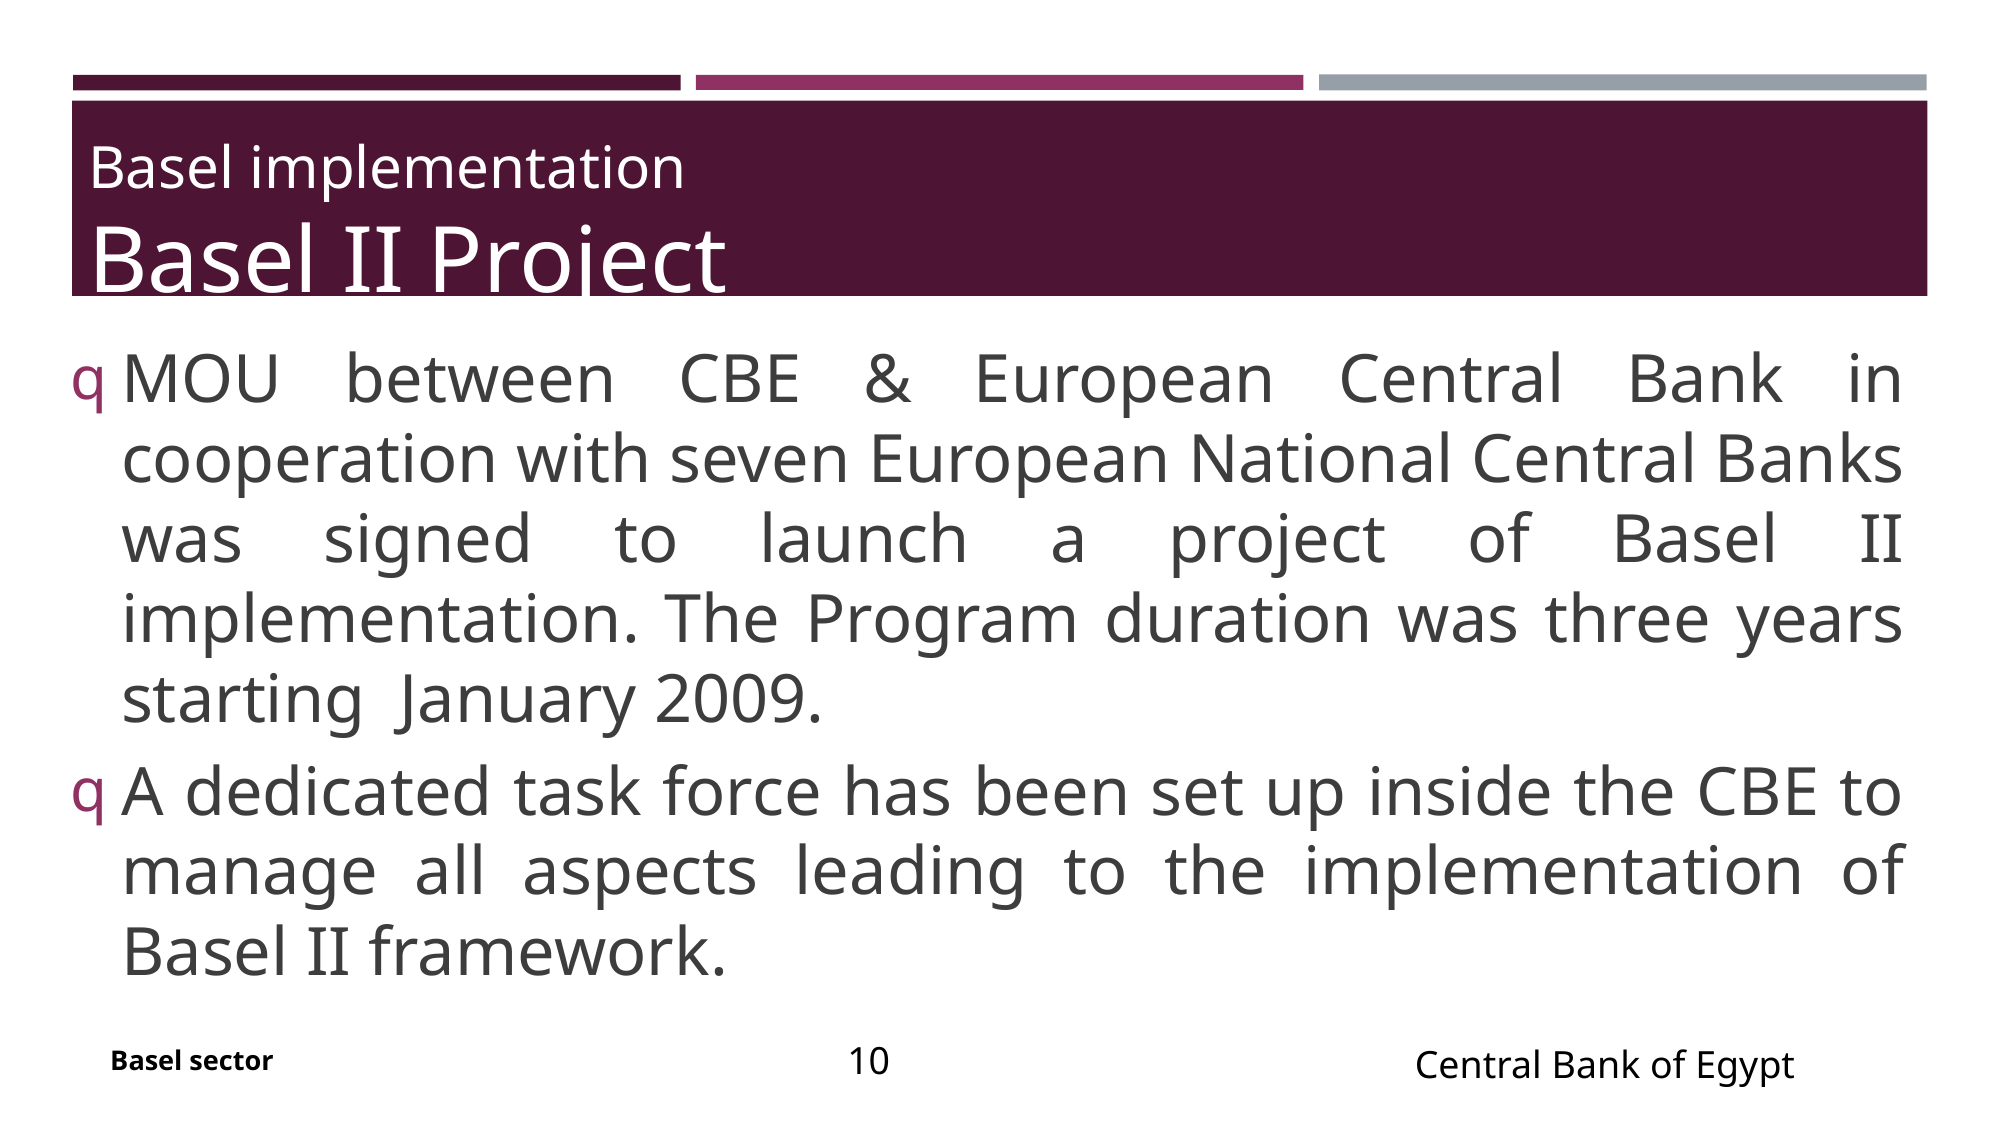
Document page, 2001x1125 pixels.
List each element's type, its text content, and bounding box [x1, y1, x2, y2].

footer Central Bank of Egypt [1400, 1033, 1905, 1094]
title Basel implementation Basel II Project [73, 123, 1922, 281]
slide_number <numéro> [832, 1029, 1006, 1090]
list MOU between CBE & European Central Bank in cooperation with seven European National Central Banks was signed to launch a project of Basel II implementation. The Program duration was three years starting January 2009. A dedicated task force has been set up inside the CBE to manage all aspects leading to the implementation of Basel II framework. [55, 328, 1922, 1090]
